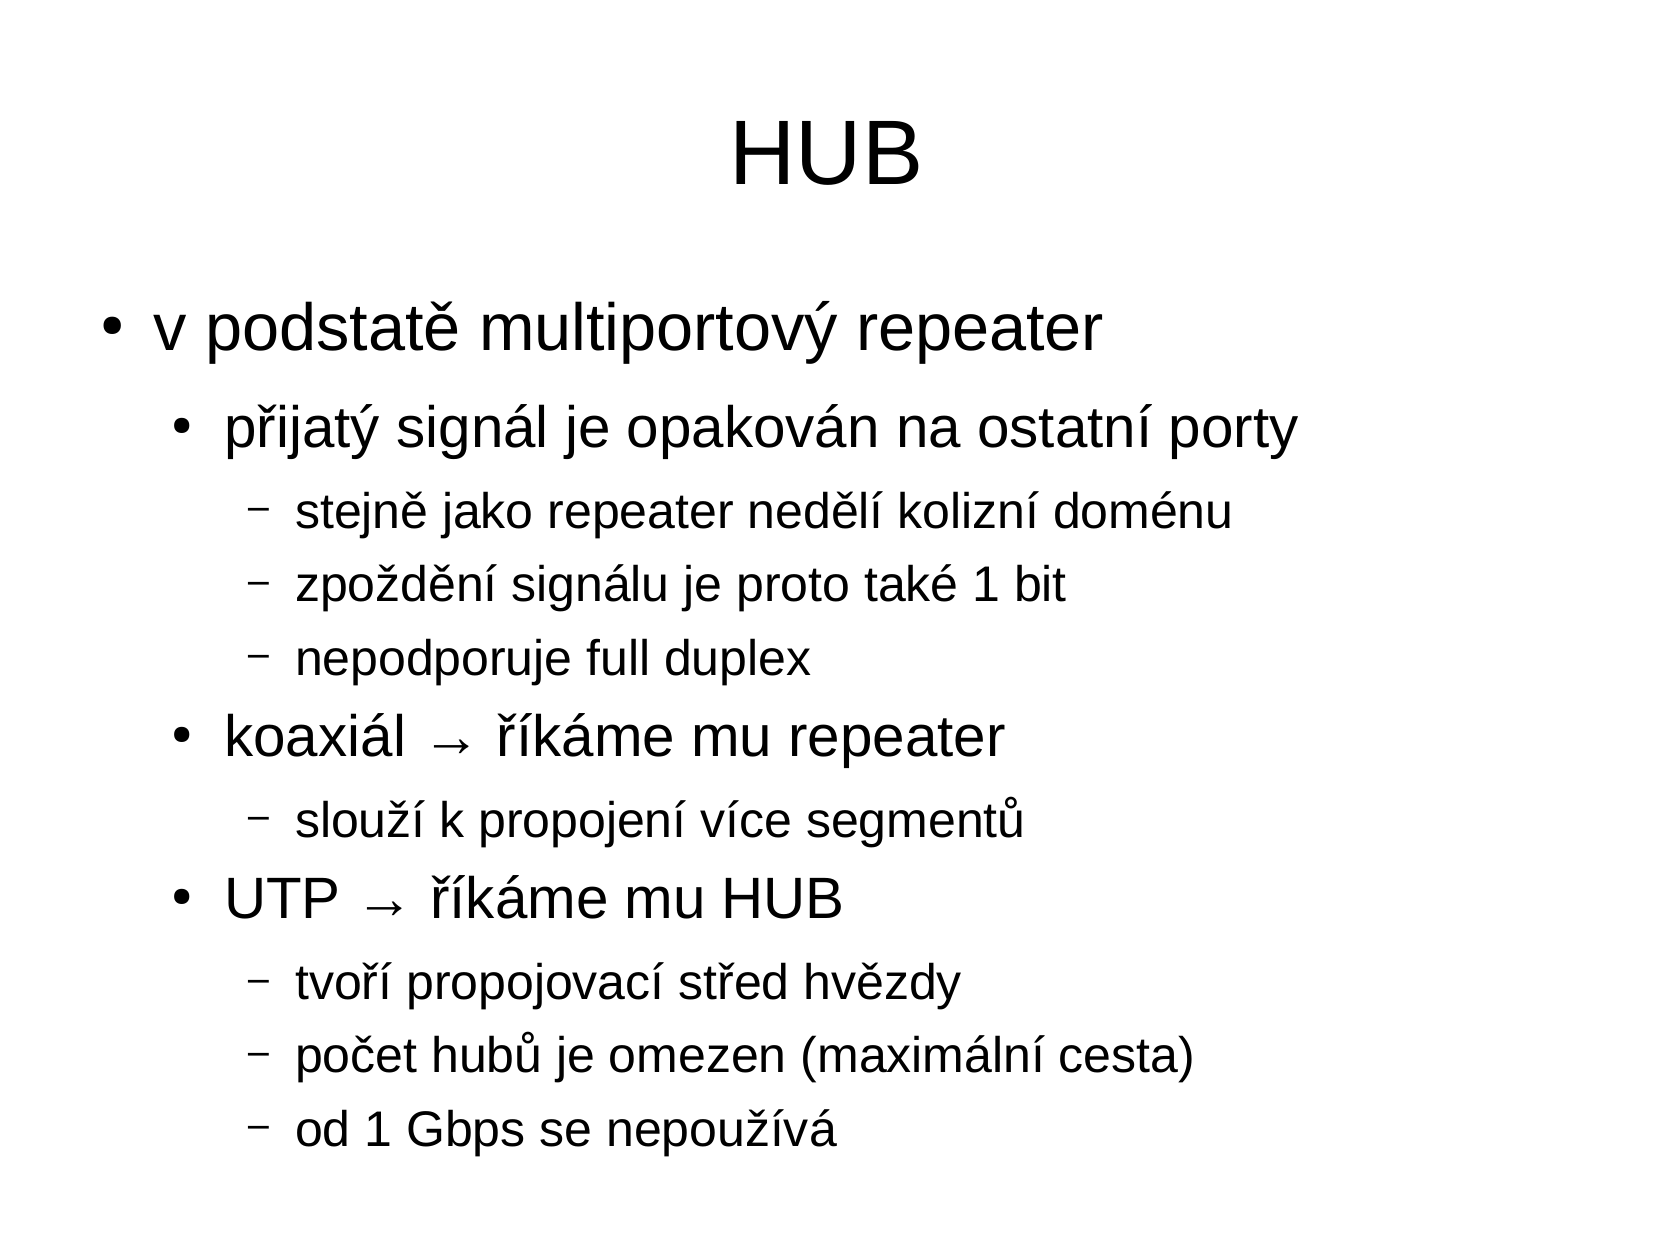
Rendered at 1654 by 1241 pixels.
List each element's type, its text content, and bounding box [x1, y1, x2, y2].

list v podstatě multiportový repeater přijatý signál je opakován na ostatní porty stejně jako repeater nedělí kolizní doménu zpoždění signálu je proto také 1 bit nepodporuje full duplex koaxiál → říkáme mu repeater slouží k propojení více segmentů UTP → říkáme mu HUB tvoří propojovací střed hvězdy počet hubů je omezen (maximální cesta) od 1 Gbps se nepoužívá [82, 290, 1571, 1158]
title HUB [82, 49, 1571, 257]
